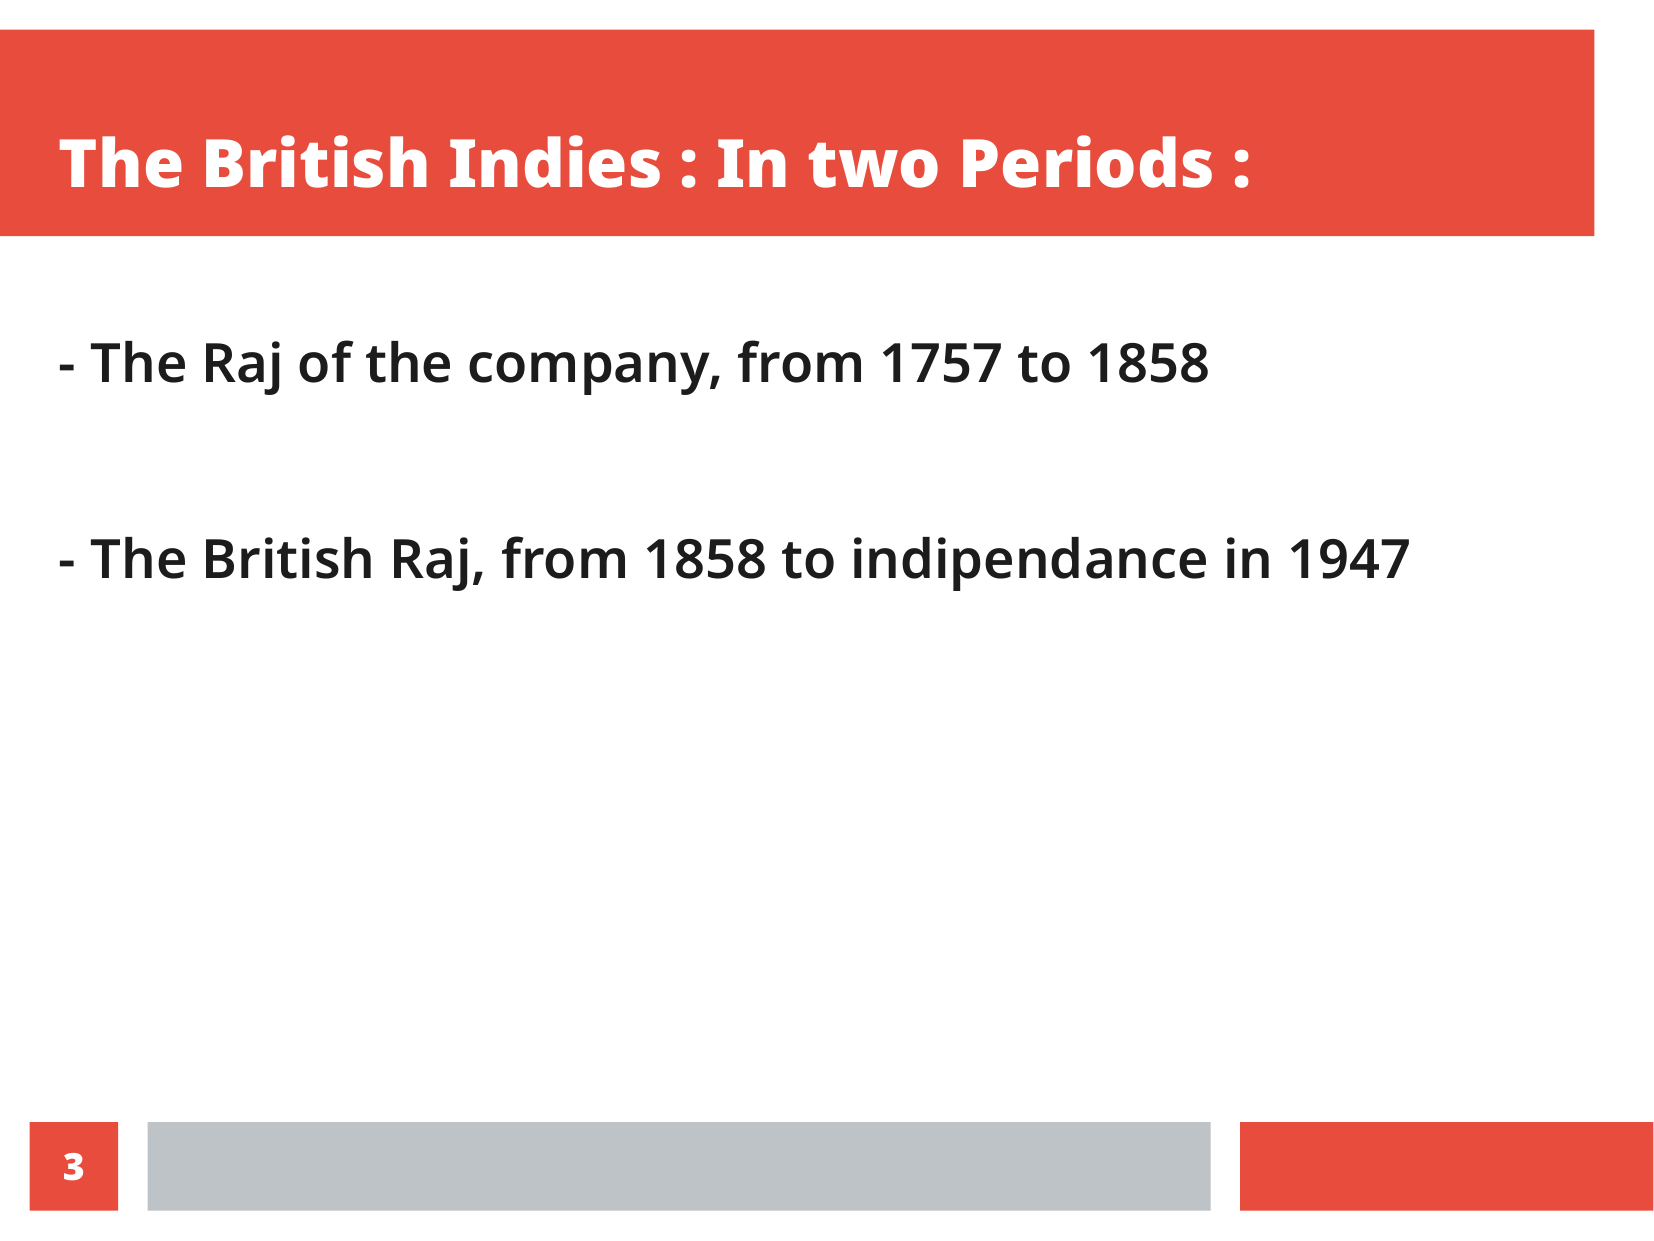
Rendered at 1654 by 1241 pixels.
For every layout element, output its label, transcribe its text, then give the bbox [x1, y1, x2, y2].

title The British Indies : In two Periods : [59, 59, 1595, 207]
list - The Raj of the company, from 1757 to 1858 - The British Raj, from 1858 to indipendance in 1947 [59, 324, 1565, 1093]
